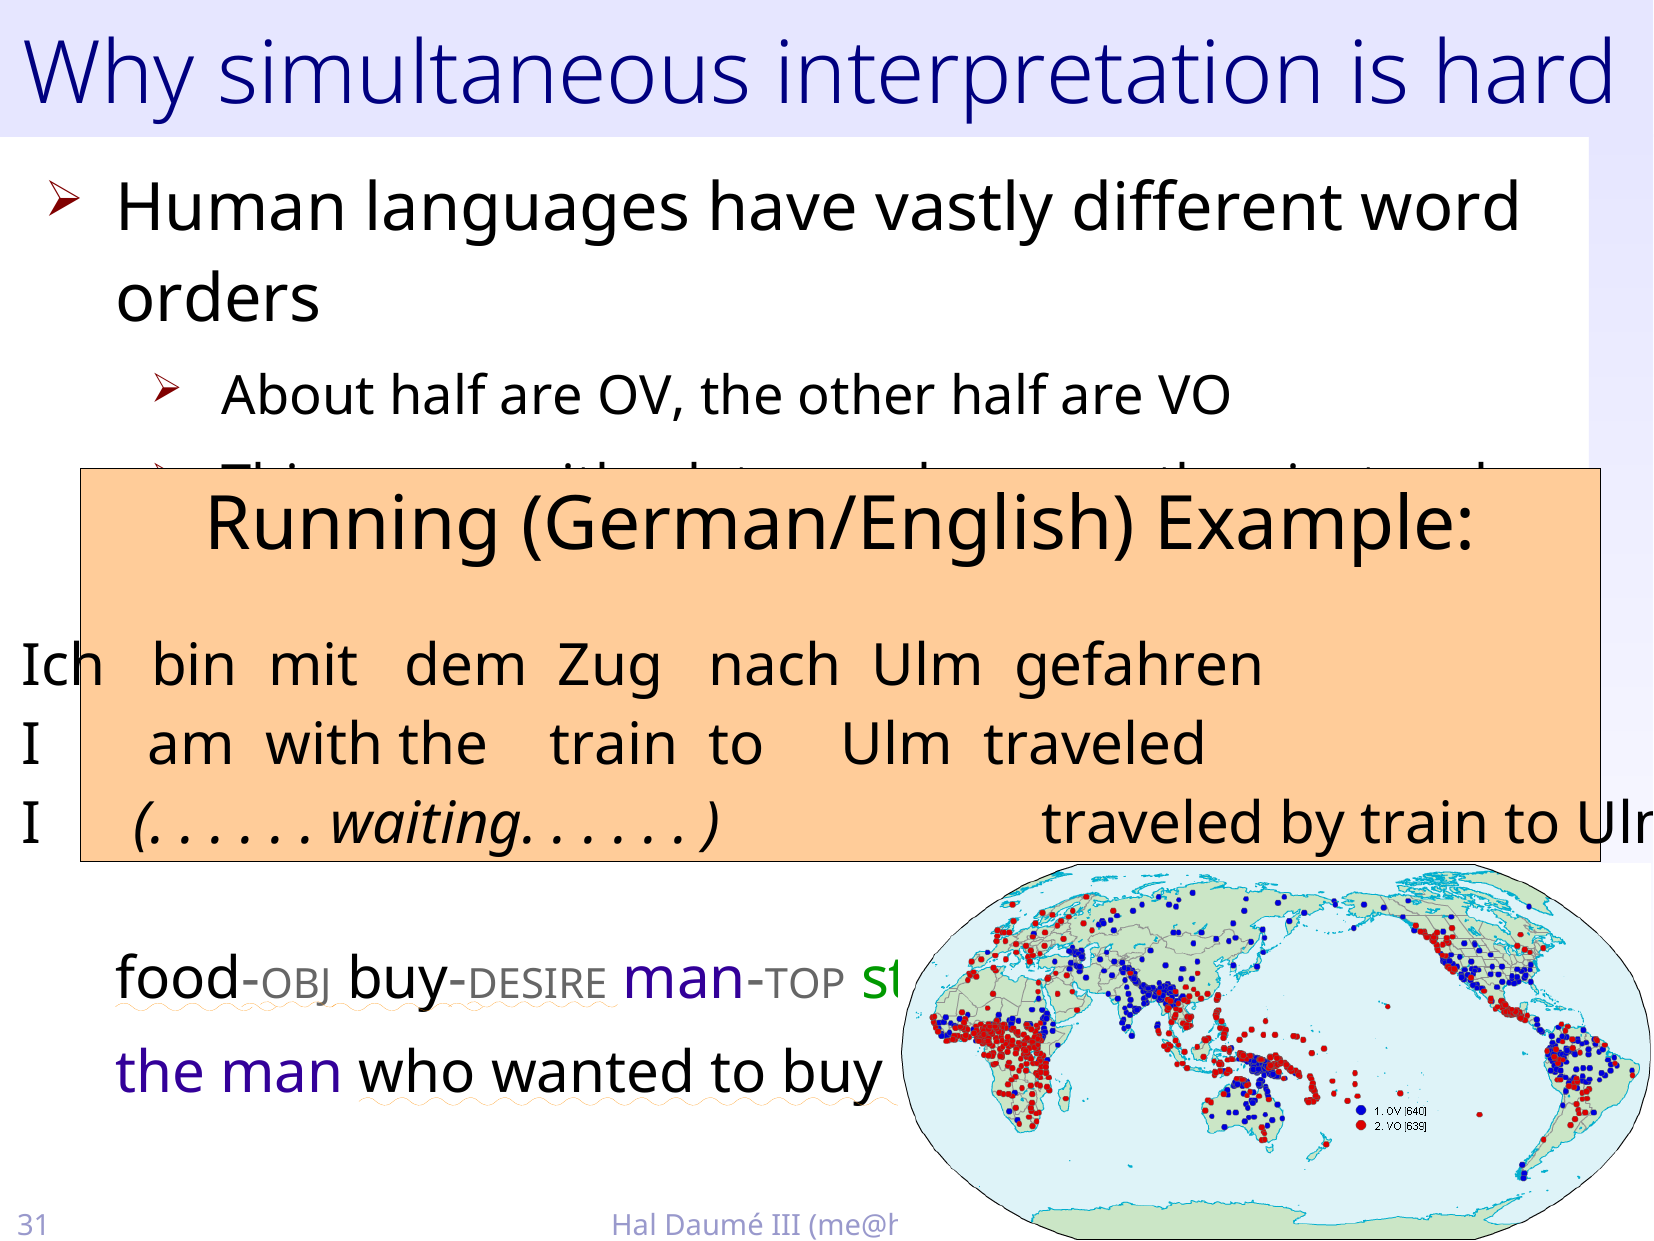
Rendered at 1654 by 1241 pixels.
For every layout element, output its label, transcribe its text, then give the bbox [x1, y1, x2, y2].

picture [898, 863, 1651, 1241]
text_box Running (German/English) Example: Ich bin mit dem Zug nach Ulm gefahren I am with the train to Ulm traveled I (. . . . . . waiting. . . . . . ) traveled by train to Ulm [80, 468, 1601, 862]
list Human languages have vastly different word orders About half are OV, the other half are VO This comes with a lot more baggage than just verb-final man-TOP store-LOC go-PAST the man went to the store food-OBJ buy-DESIRE man-TOP store-LOC go-PAST the man who wanted to buy food went to the store [32, 159, 1575, 879]
title Why simultaneous interpretation is hard [22, 8, 1639, 131]
